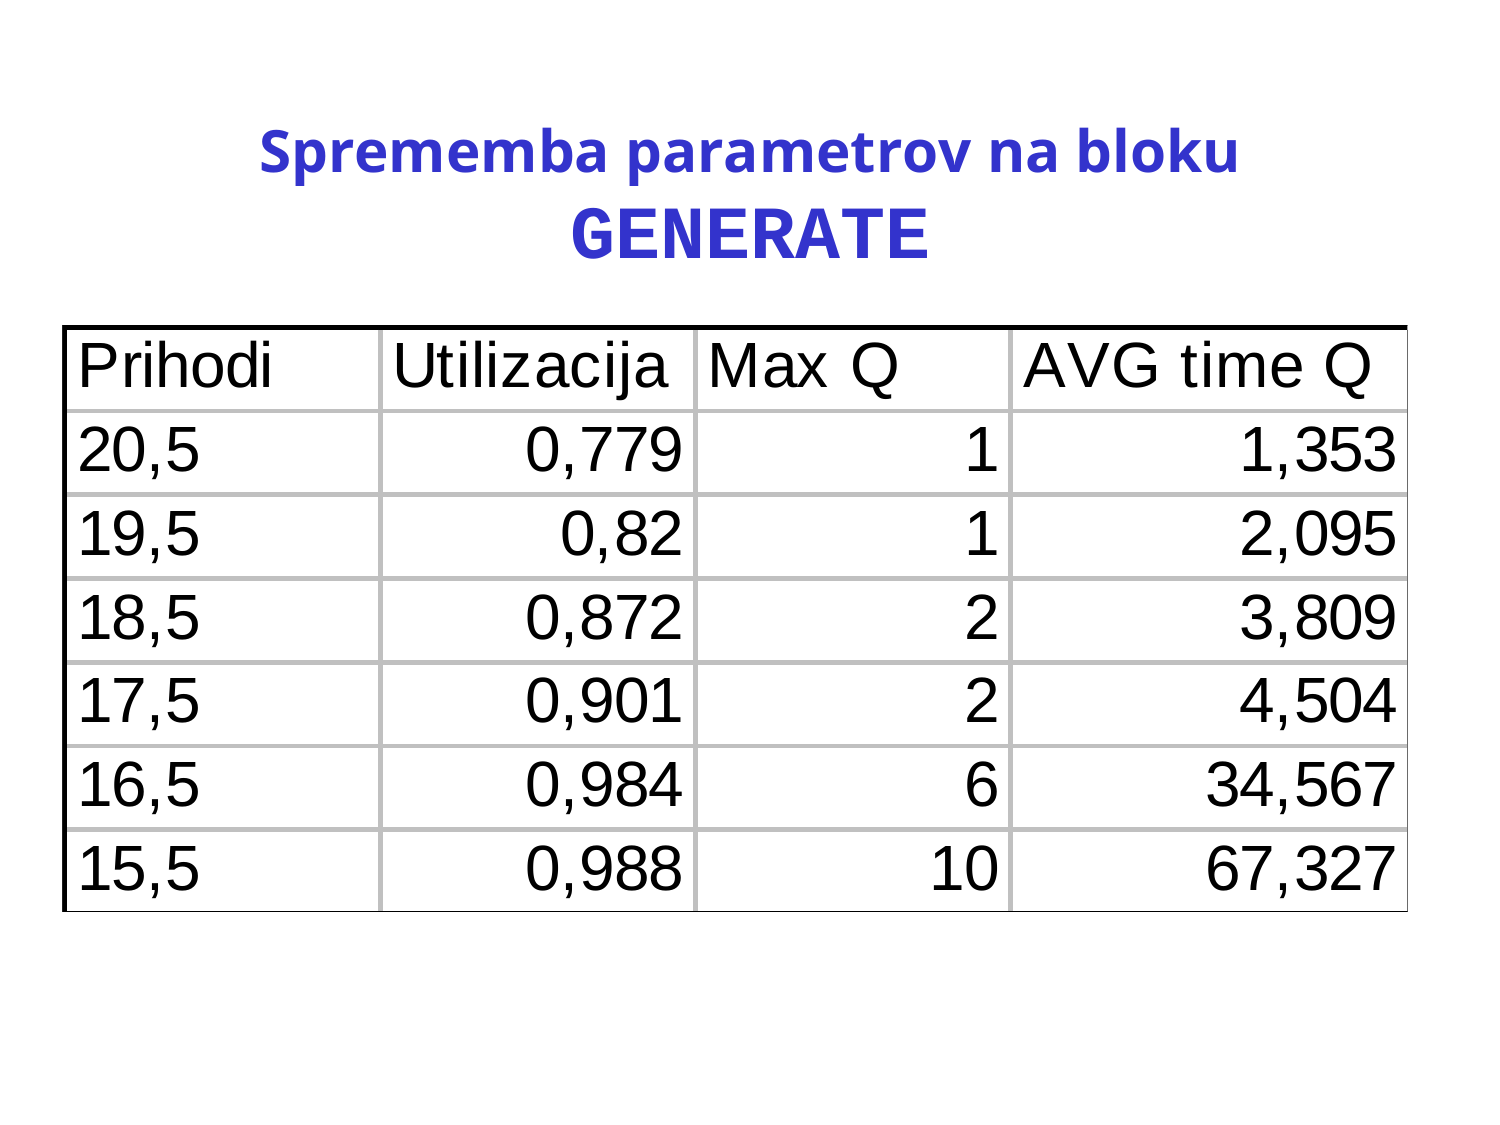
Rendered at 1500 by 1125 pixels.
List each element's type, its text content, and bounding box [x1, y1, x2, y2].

chart [62, 324, 1413, 917]
title Sprememba parametrov na bloku GENERATE [112, 99, 1388, 288]
